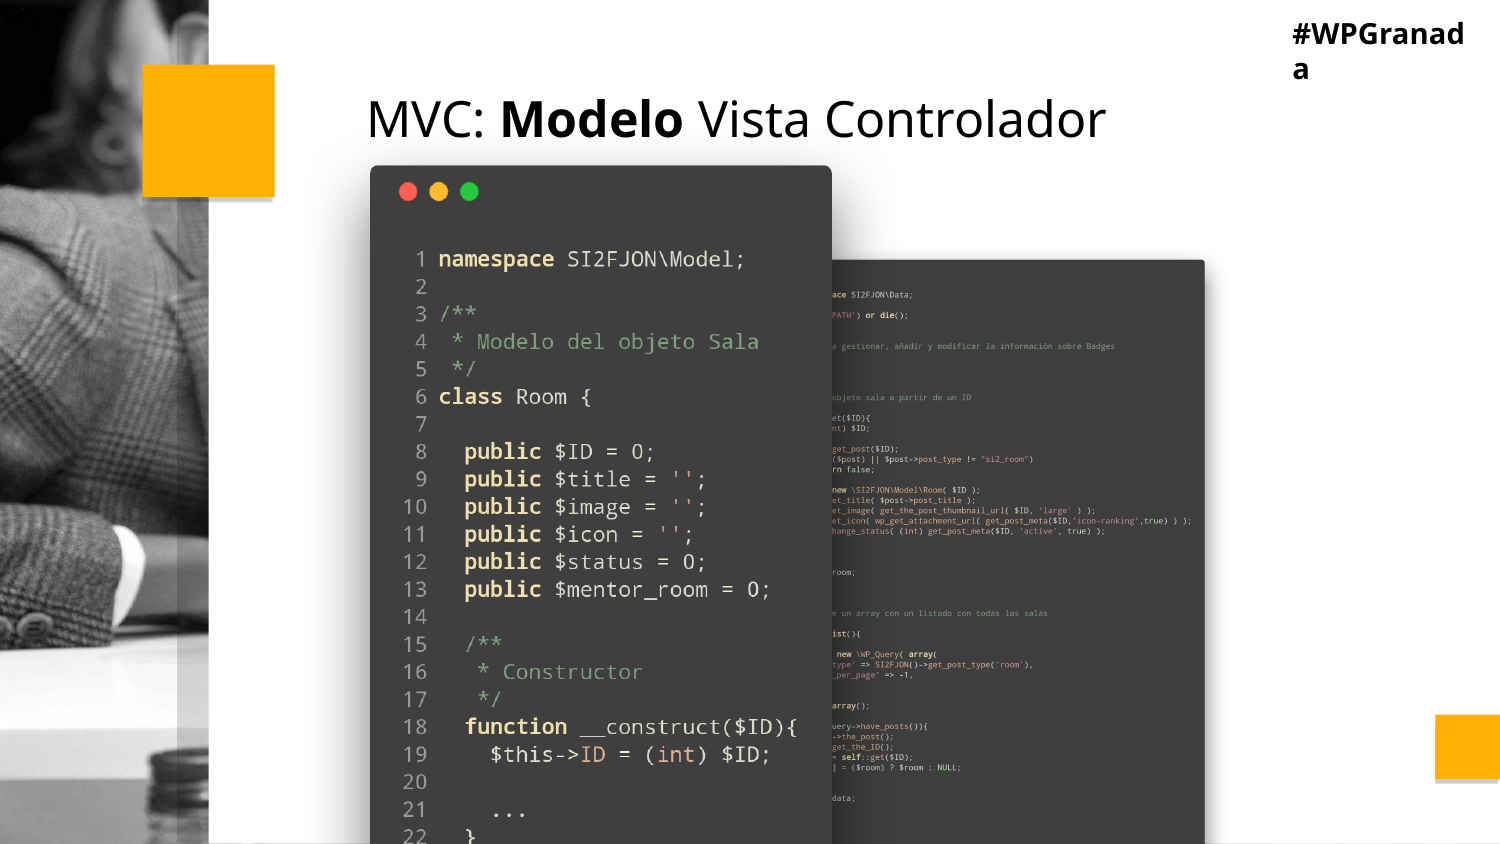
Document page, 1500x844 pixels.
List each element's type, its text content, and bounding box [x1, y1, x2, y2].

picture [303, 91, 1229, 844]
picture [0, 0, 208, 844]
text_box #WPGranada [1277, 0, 1481, 54]
text_box MVC: Modelo Vista Controlador [351, 72, 1162, 198]
